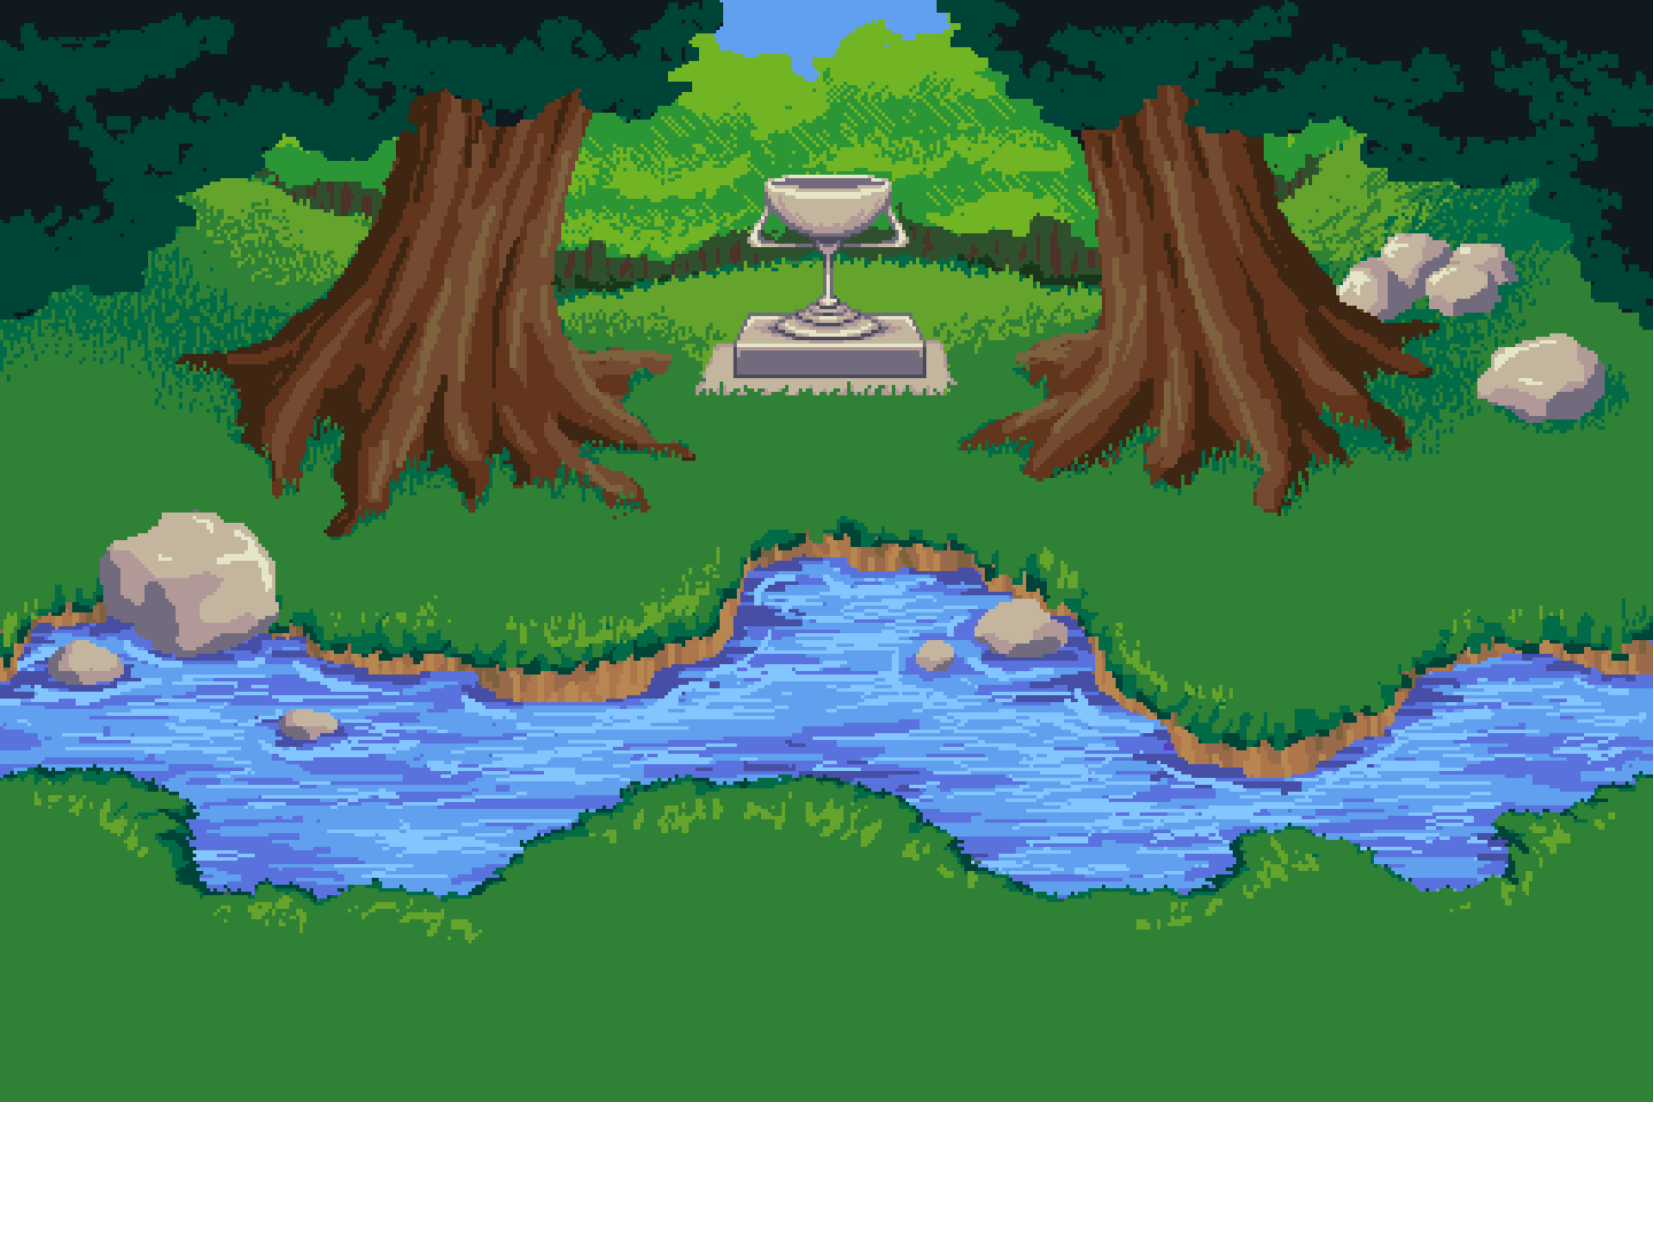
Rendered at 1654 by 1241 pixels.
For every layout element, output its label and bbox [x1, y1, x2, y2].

picture [0, 0, 1653, 1102]
